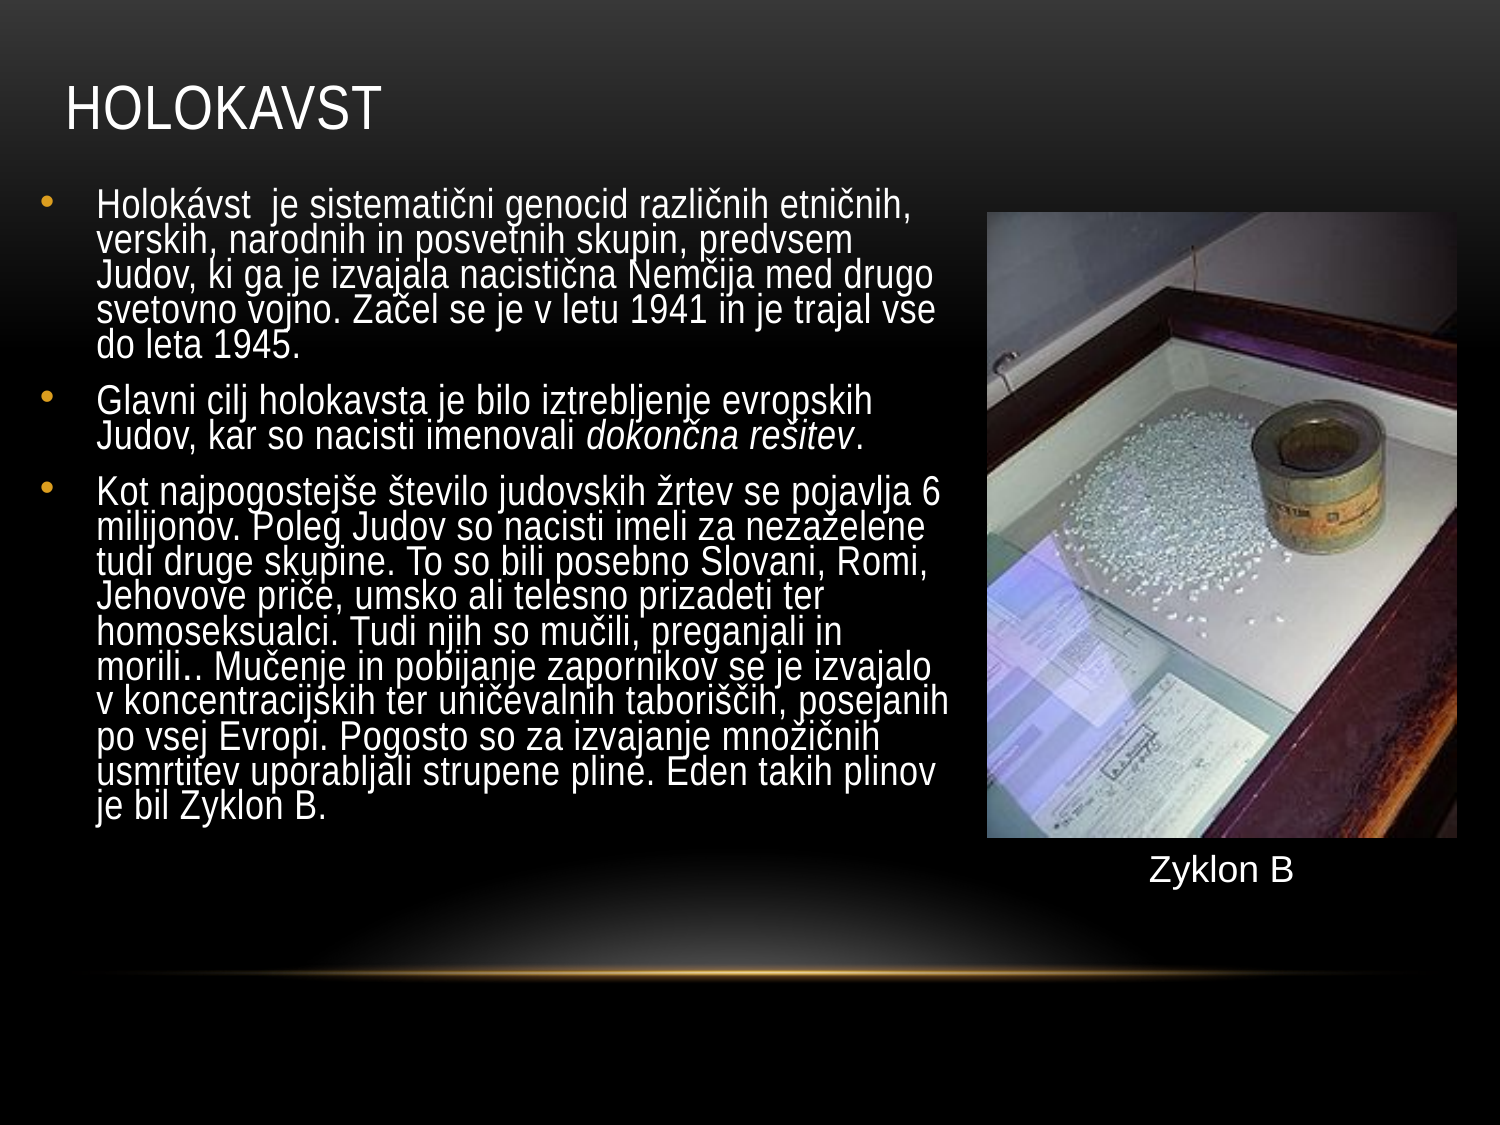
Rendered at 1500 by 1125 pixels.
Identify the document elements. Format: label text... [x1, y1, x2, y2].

picture [0, 0, 1500, 1125]
title Holokavst [50, 0, 1400, 150]
list Holokávst je sistematični genocid različnih etničnih, verskih, narodnih in posvetnih skupin, predvsem Judov, ki ga je izvajala nacistična Nemčija med drugo svetovno vojno. Začel se je v letu 1941 in je trajal vse do leta 1945. Glavni cilj holokavsta je bilo iztrebljenje evropskih Judov, kar so nacisti imenovali dokončna rešitev. Kot najpogostejše število judovskih žrtev se pojavlja 6 milijonov. Poleg Judov so nacisti imeli za nezaželene tudi druge skupine. To so bili posebno Slovani, Romi, Jehovove priče, umsko ali telesno prizadeti ter homoseksualci. Tudi njih so mučili, preganjali in morili.. Mučenje in pobijanje zapornikov se je izvajalo v koncentracijskih ter uničevalnih taboriščih, posejanih po vsej Evropi. Pogosto so za izvajanje množičnih usmrtitev uporabljali strupene pline. Eden takih plinov je bil Zyklon B. [24, 112, 975, 913]
text_box Zyklon B [1134, 837, 1310, 898]
